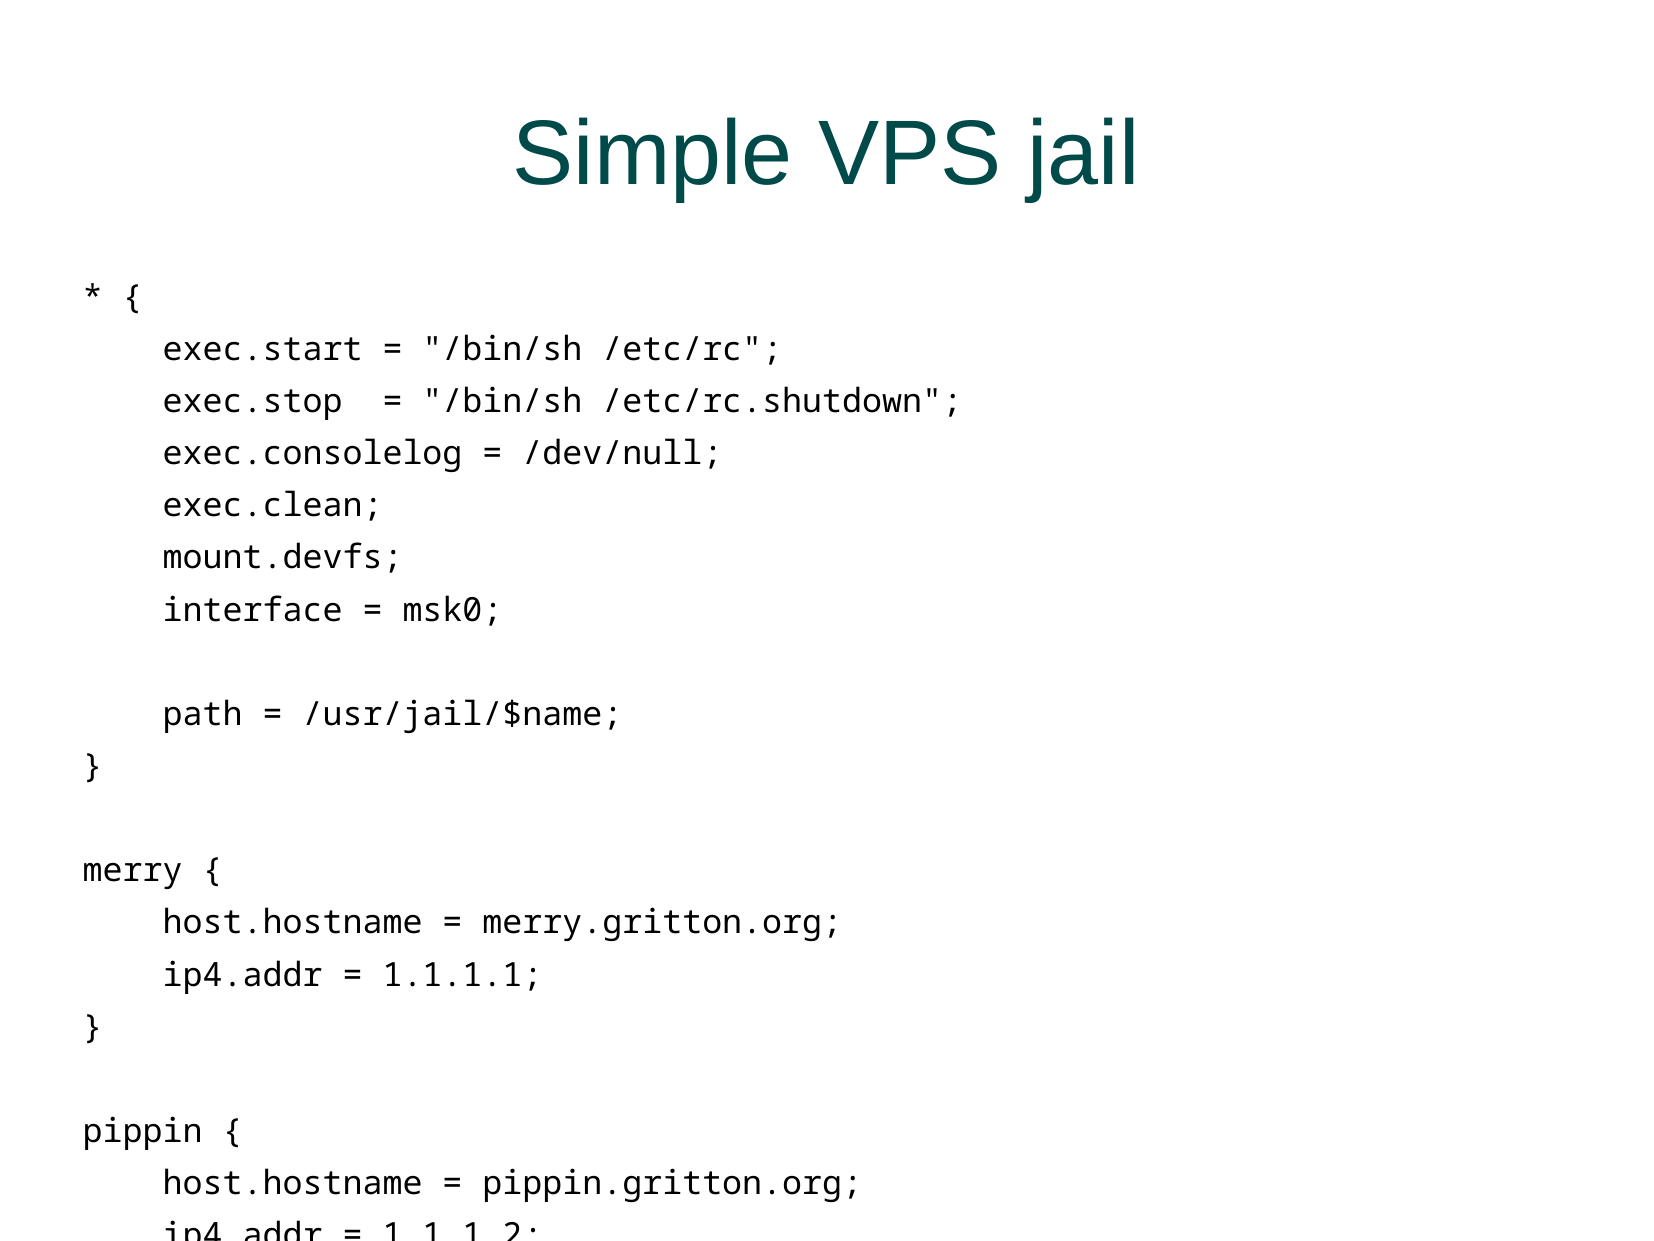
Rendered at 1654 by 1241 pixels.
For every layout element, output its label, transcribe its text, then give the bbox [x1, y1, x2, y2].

list * { exec.start = "/bin/sh /etc/rc"; exec.stop = "/bin/sh /etc/rc.shutdown"; exec.consolelog = /dev/null; exec.clean; mount.devfs; interface = msk0; path = /usr/jail/$name; } merry { host.hostname = merry.gritton.org; ip4.addr = 1.1.1.1; } pippin { host.hostname = pippin.gritton.org; ip4.addr = 1.1.1.2; } [82, 290, 1571, 1241]
title Simple VPS jail [82, 49, 1571, 257]
